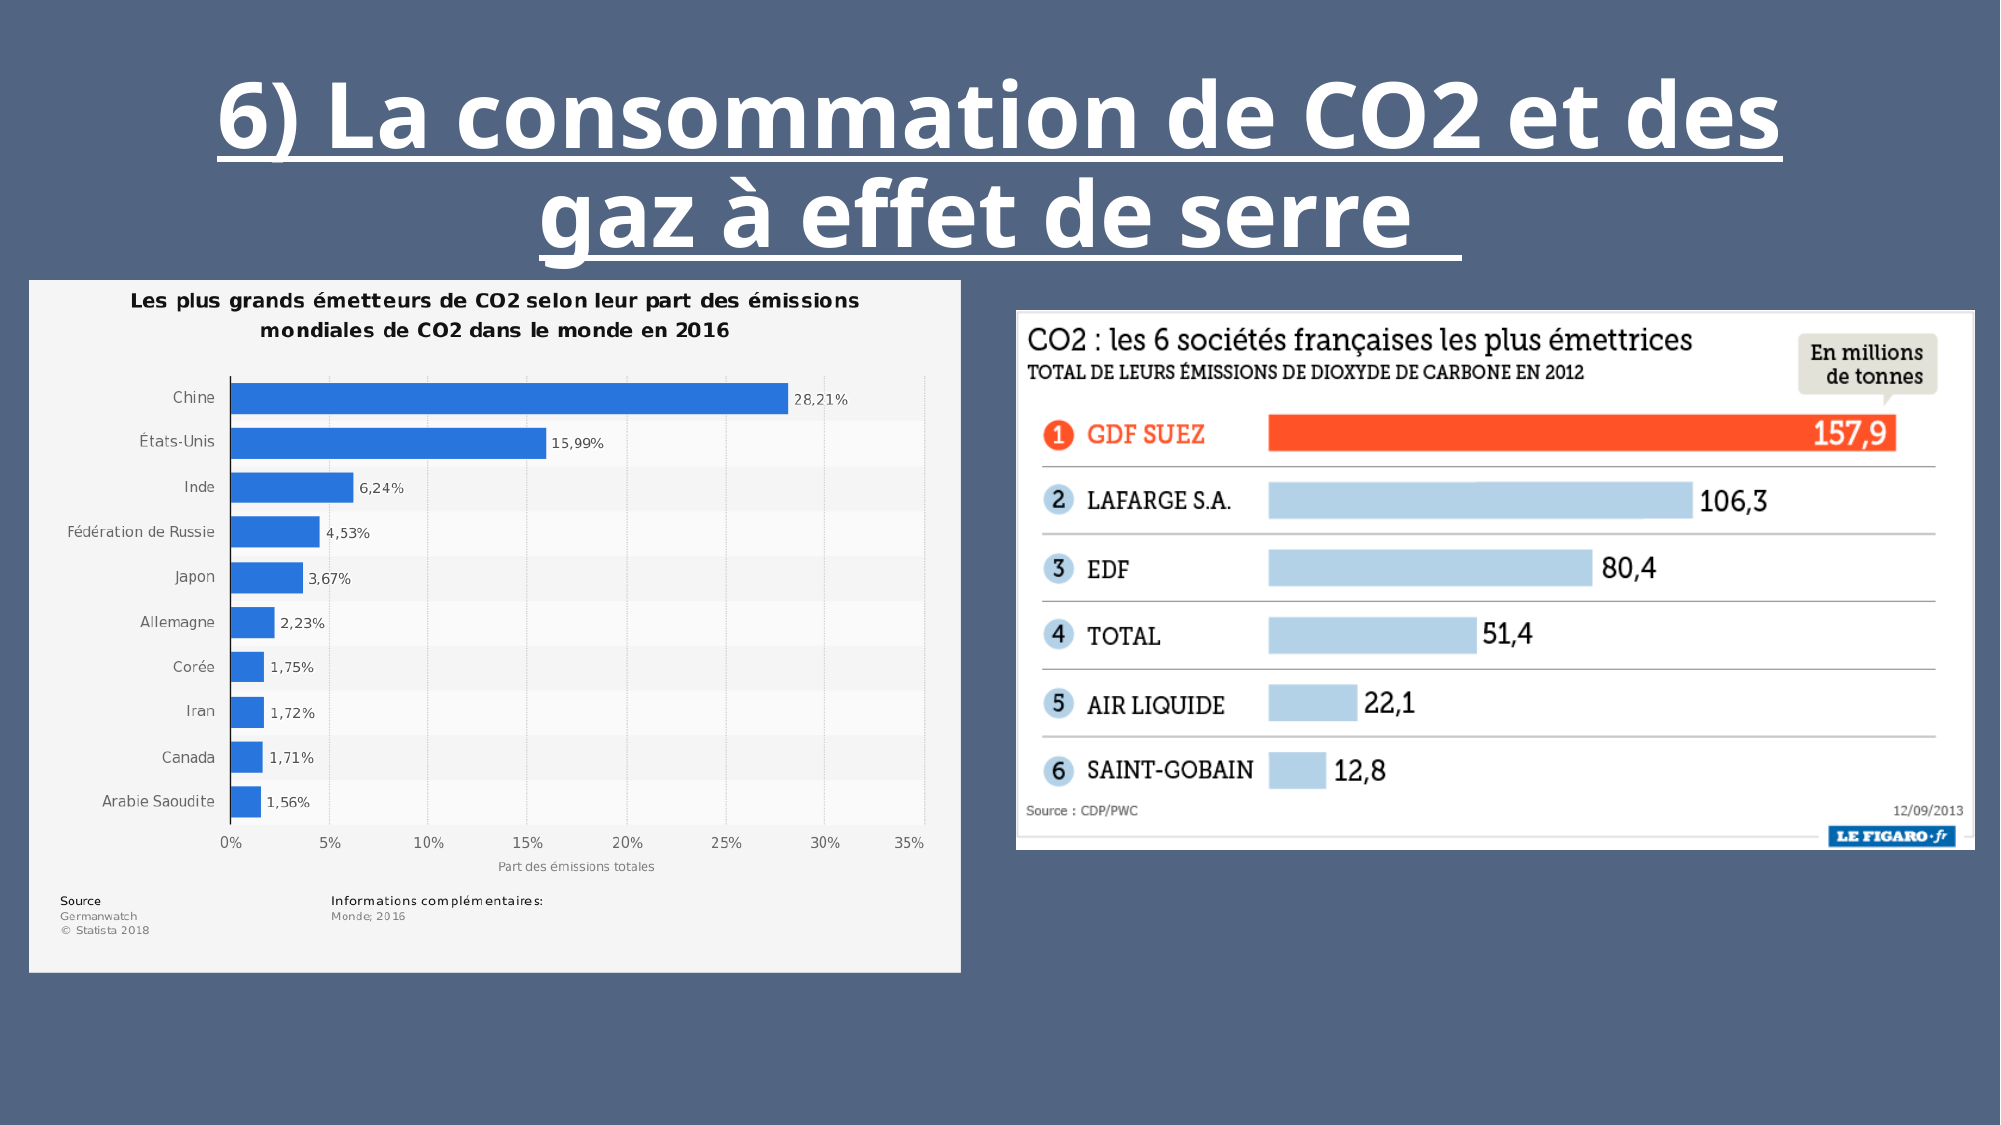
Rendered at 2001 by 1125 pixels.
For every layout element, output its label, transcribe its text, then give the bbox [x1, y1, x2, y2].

title 6) La consommation de CO2 et des gaz à effet de serre [137, 59, 1863, 278]
picture [29, 280, 961, 973]
picture [1016, 310, 1975, 850]
